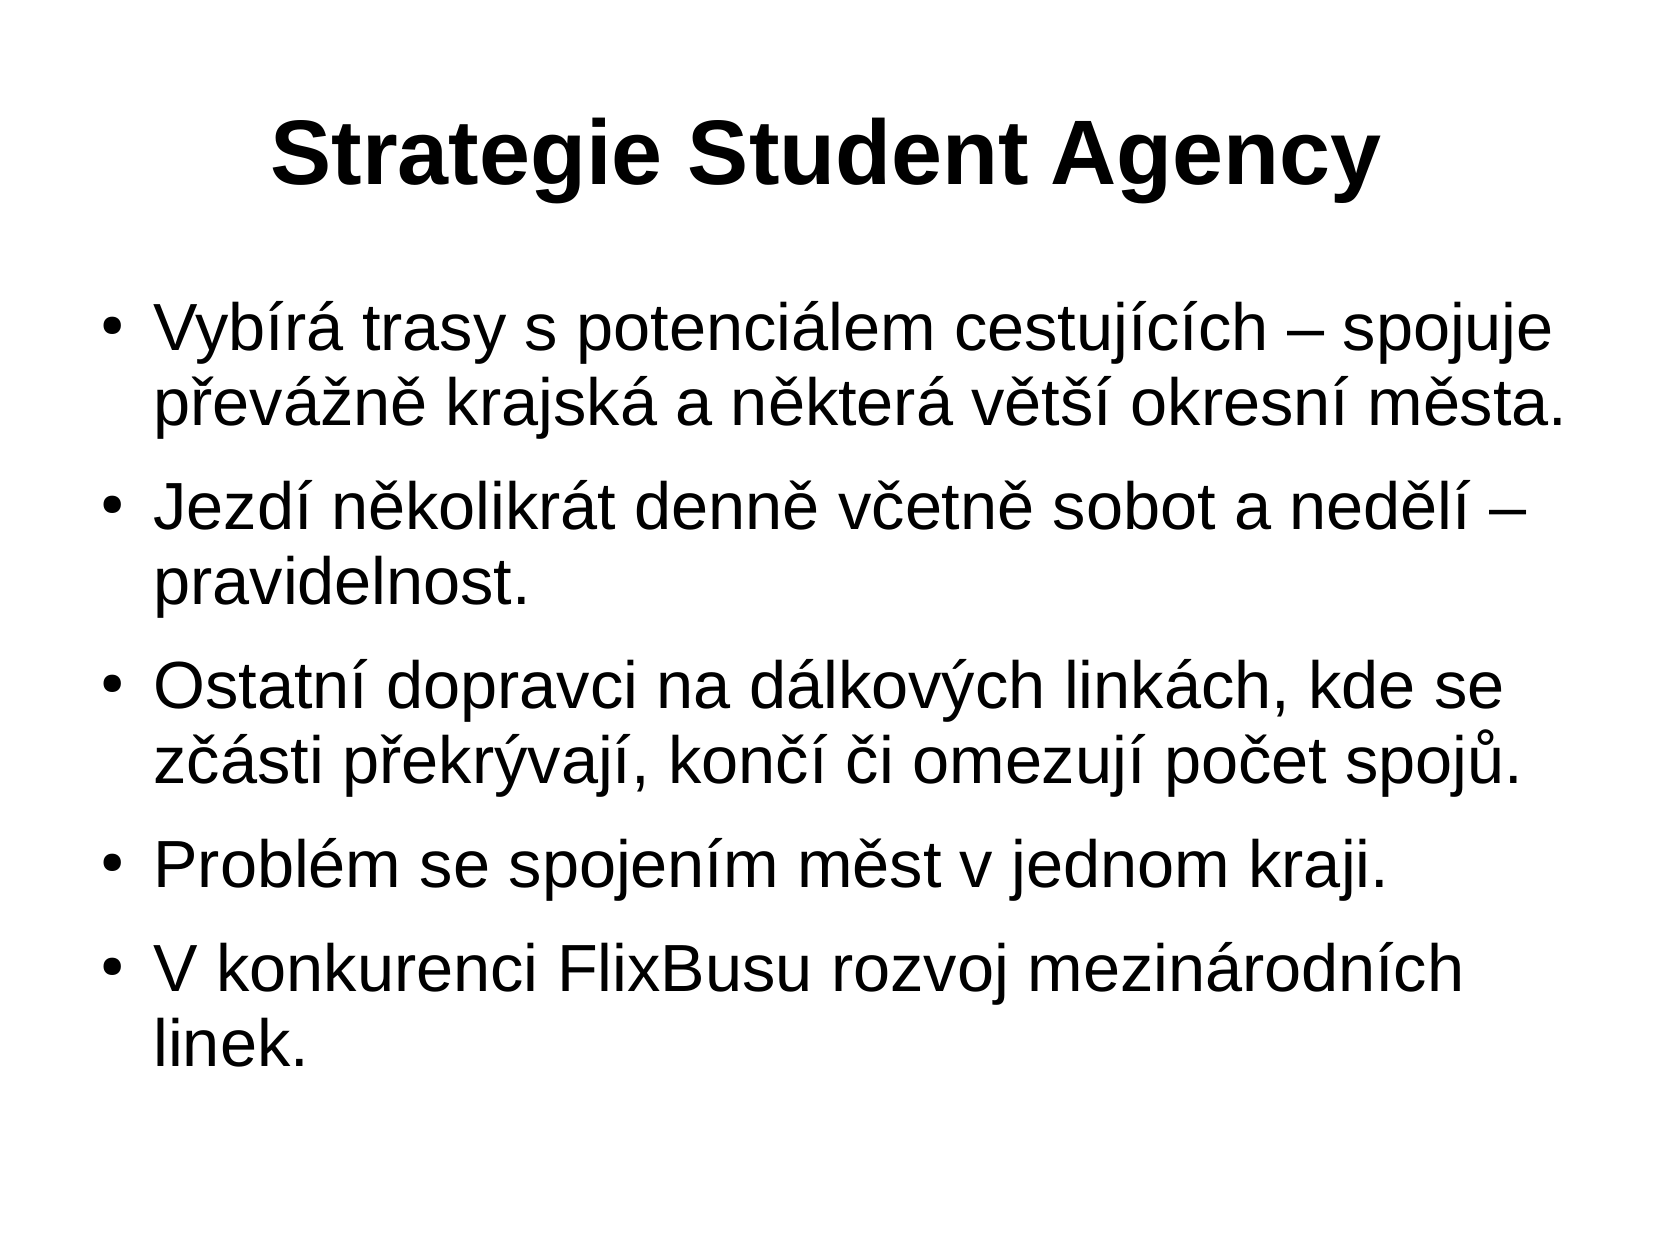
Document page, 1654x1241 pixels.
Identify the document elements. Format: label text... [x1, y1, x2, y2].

title Strategie Student Agency [82, 49, 1571, 257]
list Vybírá trasy s potenciálem cestujících – spojuje převážně krajská a některá větší okresní města. Jezdí několikrát denně včetně sobot a nedělí – pravidelnost. Ostatní dopravci na dálkových linkách, kde se zčásti překrývají, končí či omezují počet spojů. Problém se spojením měst v jednom kraji. V konkurenci FlixBusu rozvoj mezinárodních linek. [82, 290, 1571, 1109]
